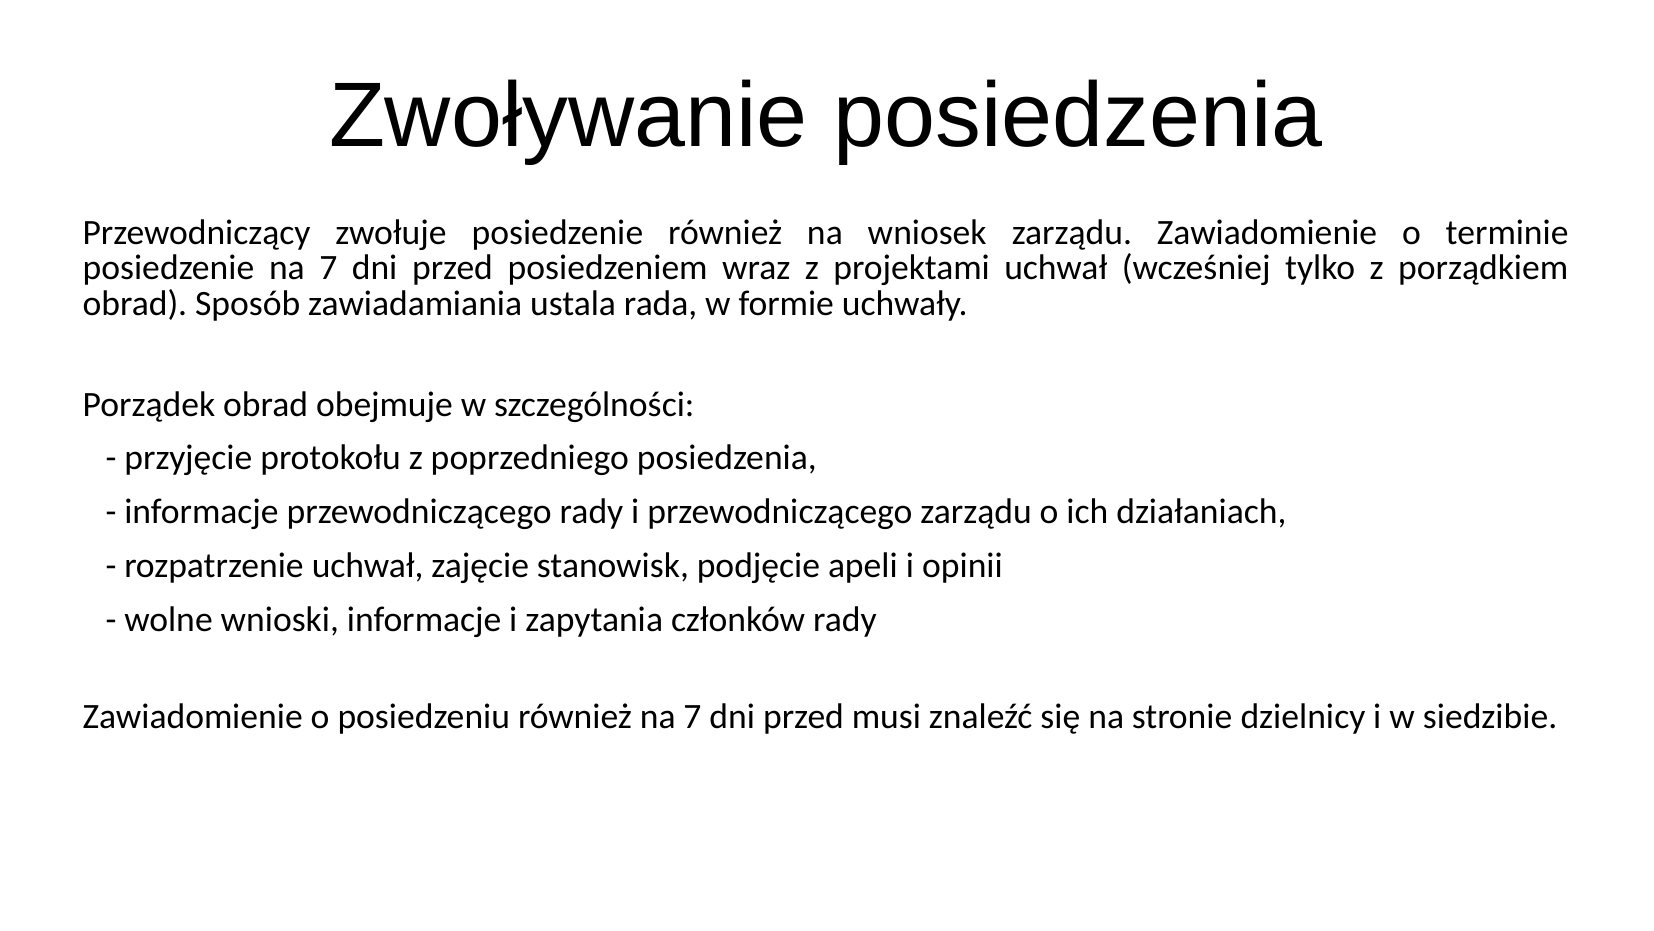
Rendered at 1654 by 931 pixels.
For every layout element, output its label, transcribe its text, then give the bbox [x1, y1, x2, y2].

title Zwoływanie posiedzenia [82, 37, 1571, 193]
list Przewodniczący zwołuje posiedzenie również na wniosek zarządu. Zawiadomienie o terminie posiedzenie na 7 dni przed posiedzeniem wraz z projektami uchwał (wcześniej tylko z porządkiem obrad). Sposób zawiadamiania ustala rada, w formie uchwały. Porządek obrad obejmuje w szczególności: - przyjęcie protokołu z poprzedniego posiedzenia, - informacje przewodniczącego rady i przewodniczącego zarządu o ich działaniach, - rozpatrzenie uchwał, zajęcie stanowisk, podjęcie apeli i opinii - wolne wnioski, informacje i zapytania członków rady Zawiadomienie o posiedzeniu również na 7 dni przed musi znaleźć się na stronie dzielnicy i w siedzibie. [82, 217, 1571, 758]
